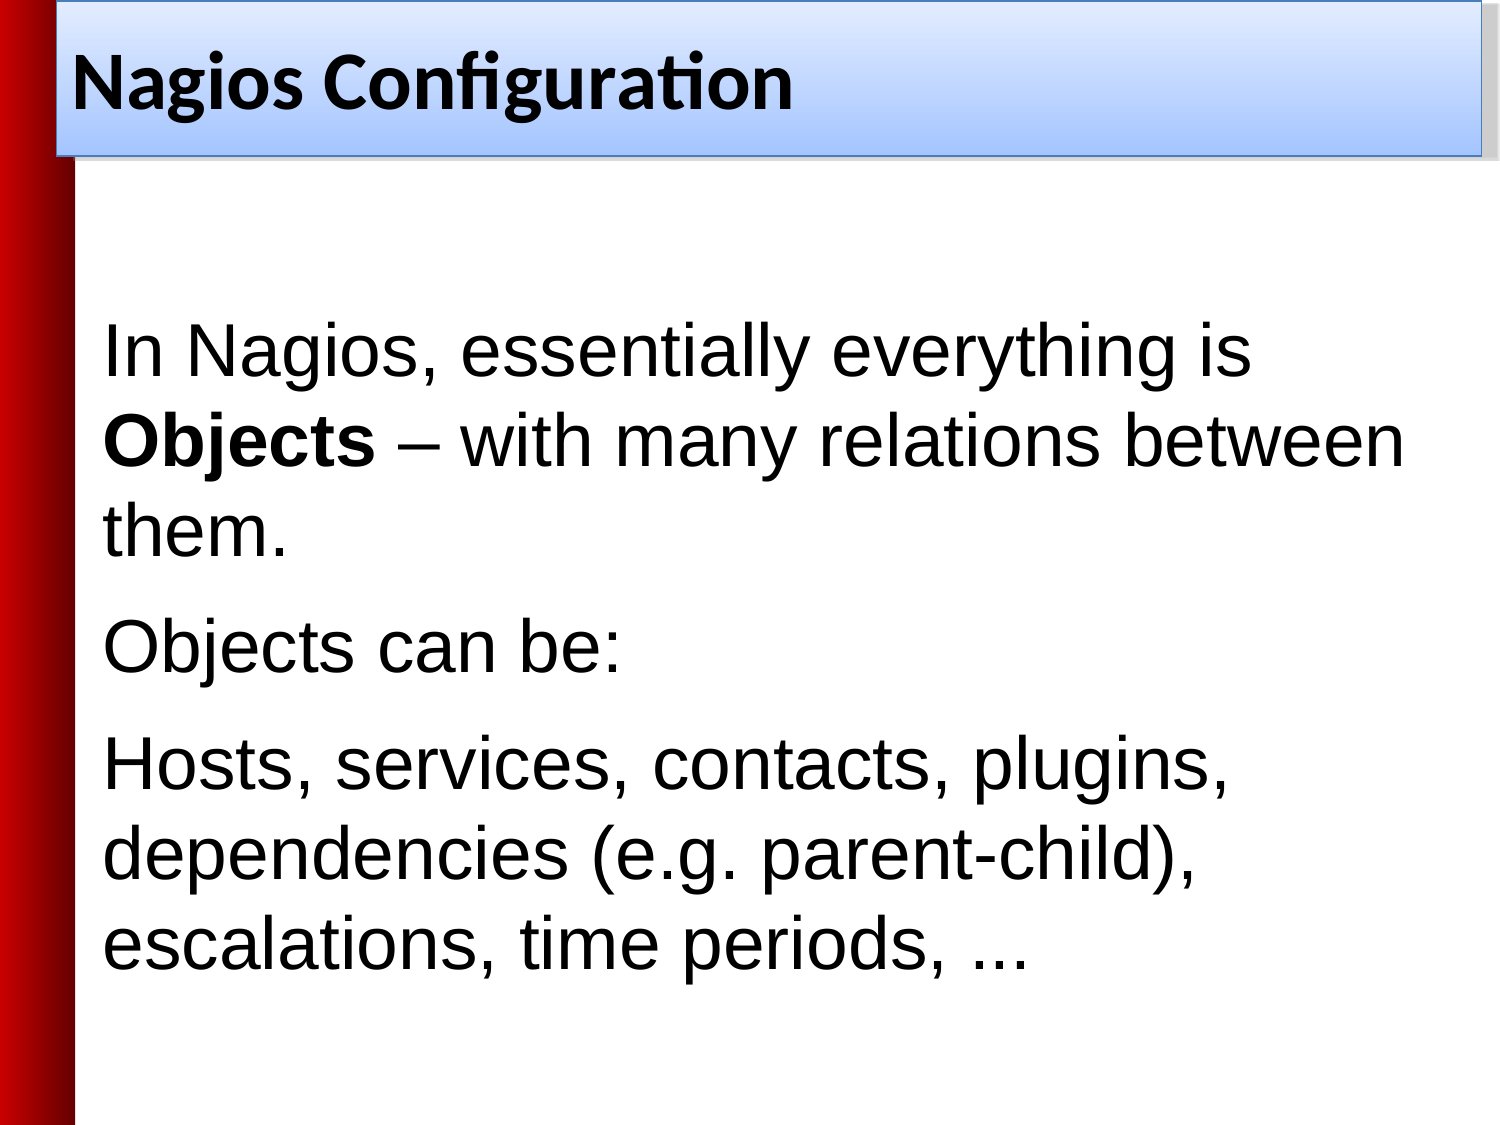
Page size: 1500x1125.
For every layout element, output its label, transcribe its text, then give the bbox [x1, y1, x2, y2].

text_box In Nagios, essentially everything is Objects – with many relations between them. Objects can be: Hosts, services, contacts, plugins, dependencies (e.g. parent-child), escalations, time periods, ... [87, 197, 1438, 1086]
text_box Nagios Configuration [56, 0, 1482, 157]
